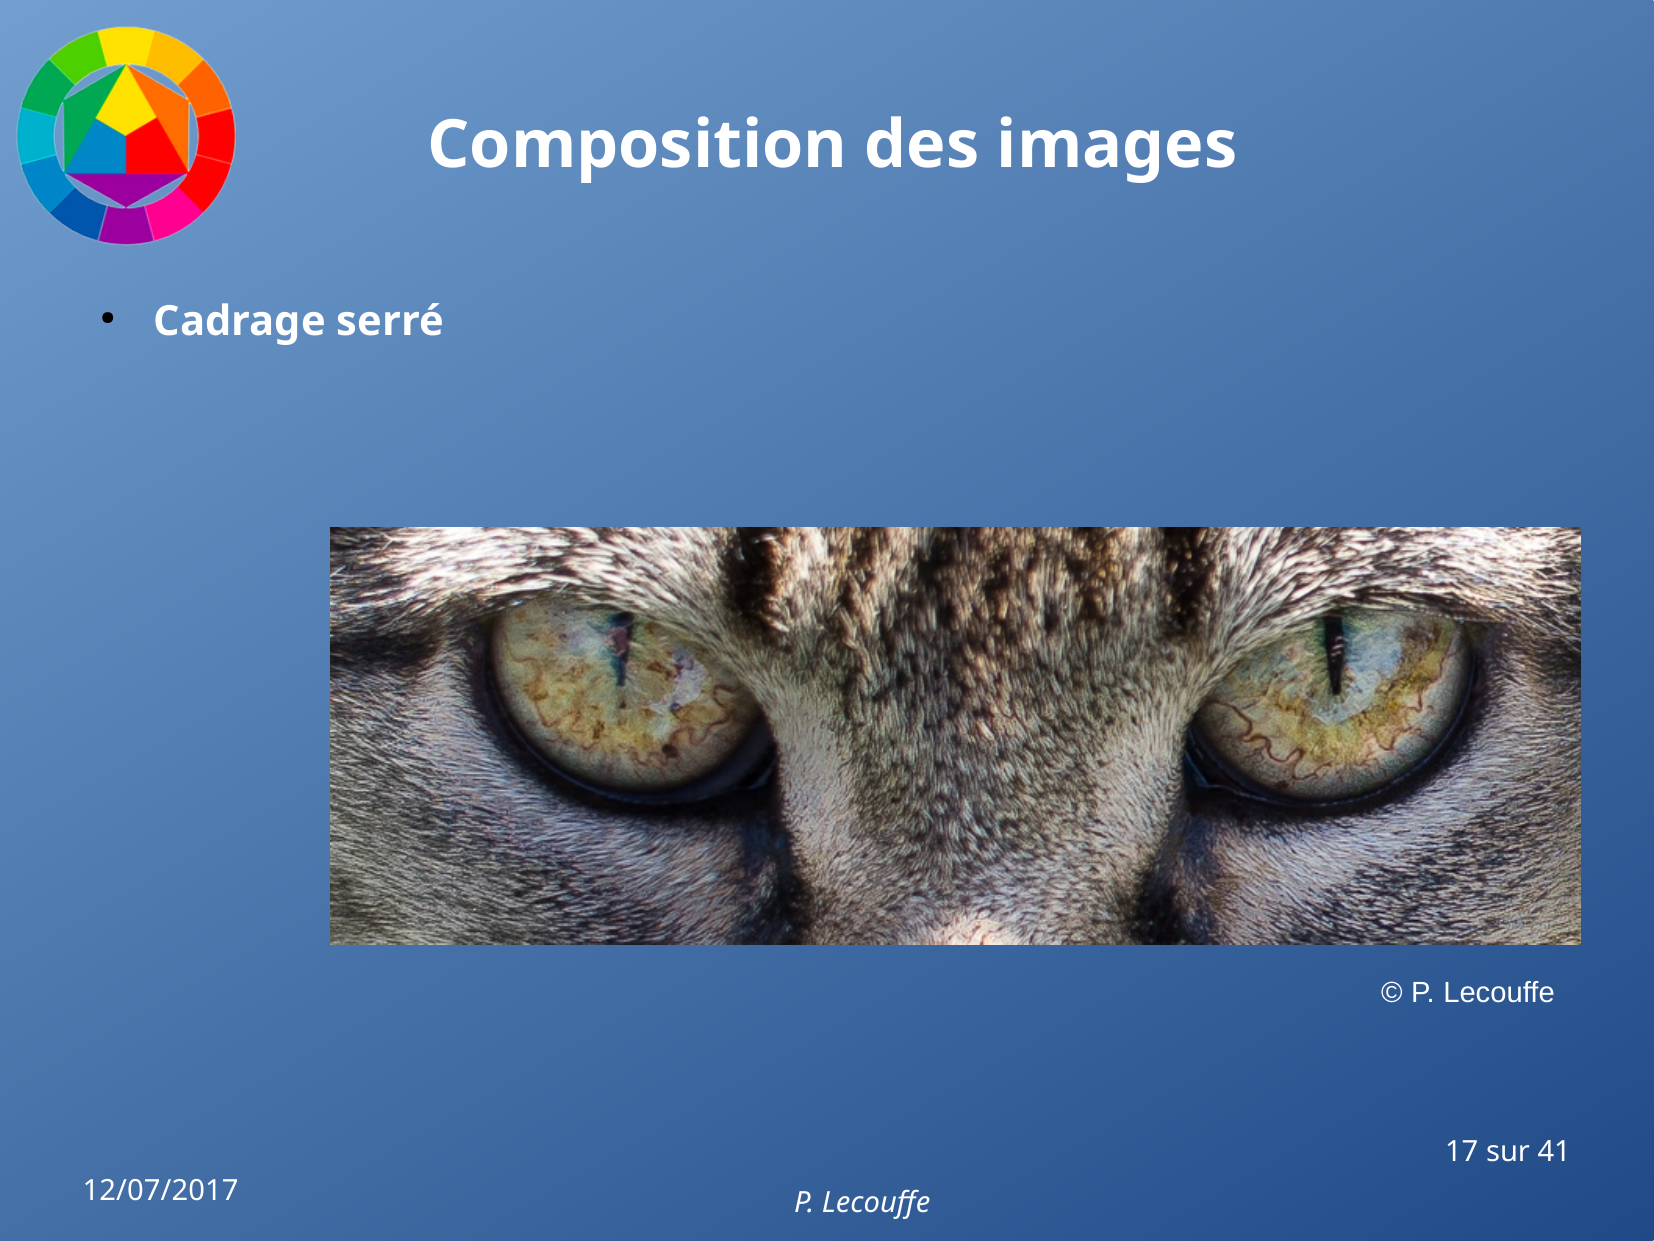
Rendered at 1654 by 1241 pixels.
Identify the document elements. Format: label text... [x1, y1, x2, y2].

picture [6, 22, 249, 252]
picture [330, 527, 1581, 945]
text_box © P. Lecouffe [1358, 968, 1582, 1017]
title Composition des images [236, 58, 1430, 225]
list Cadrage serré [82, 290, 1571, 1058]
